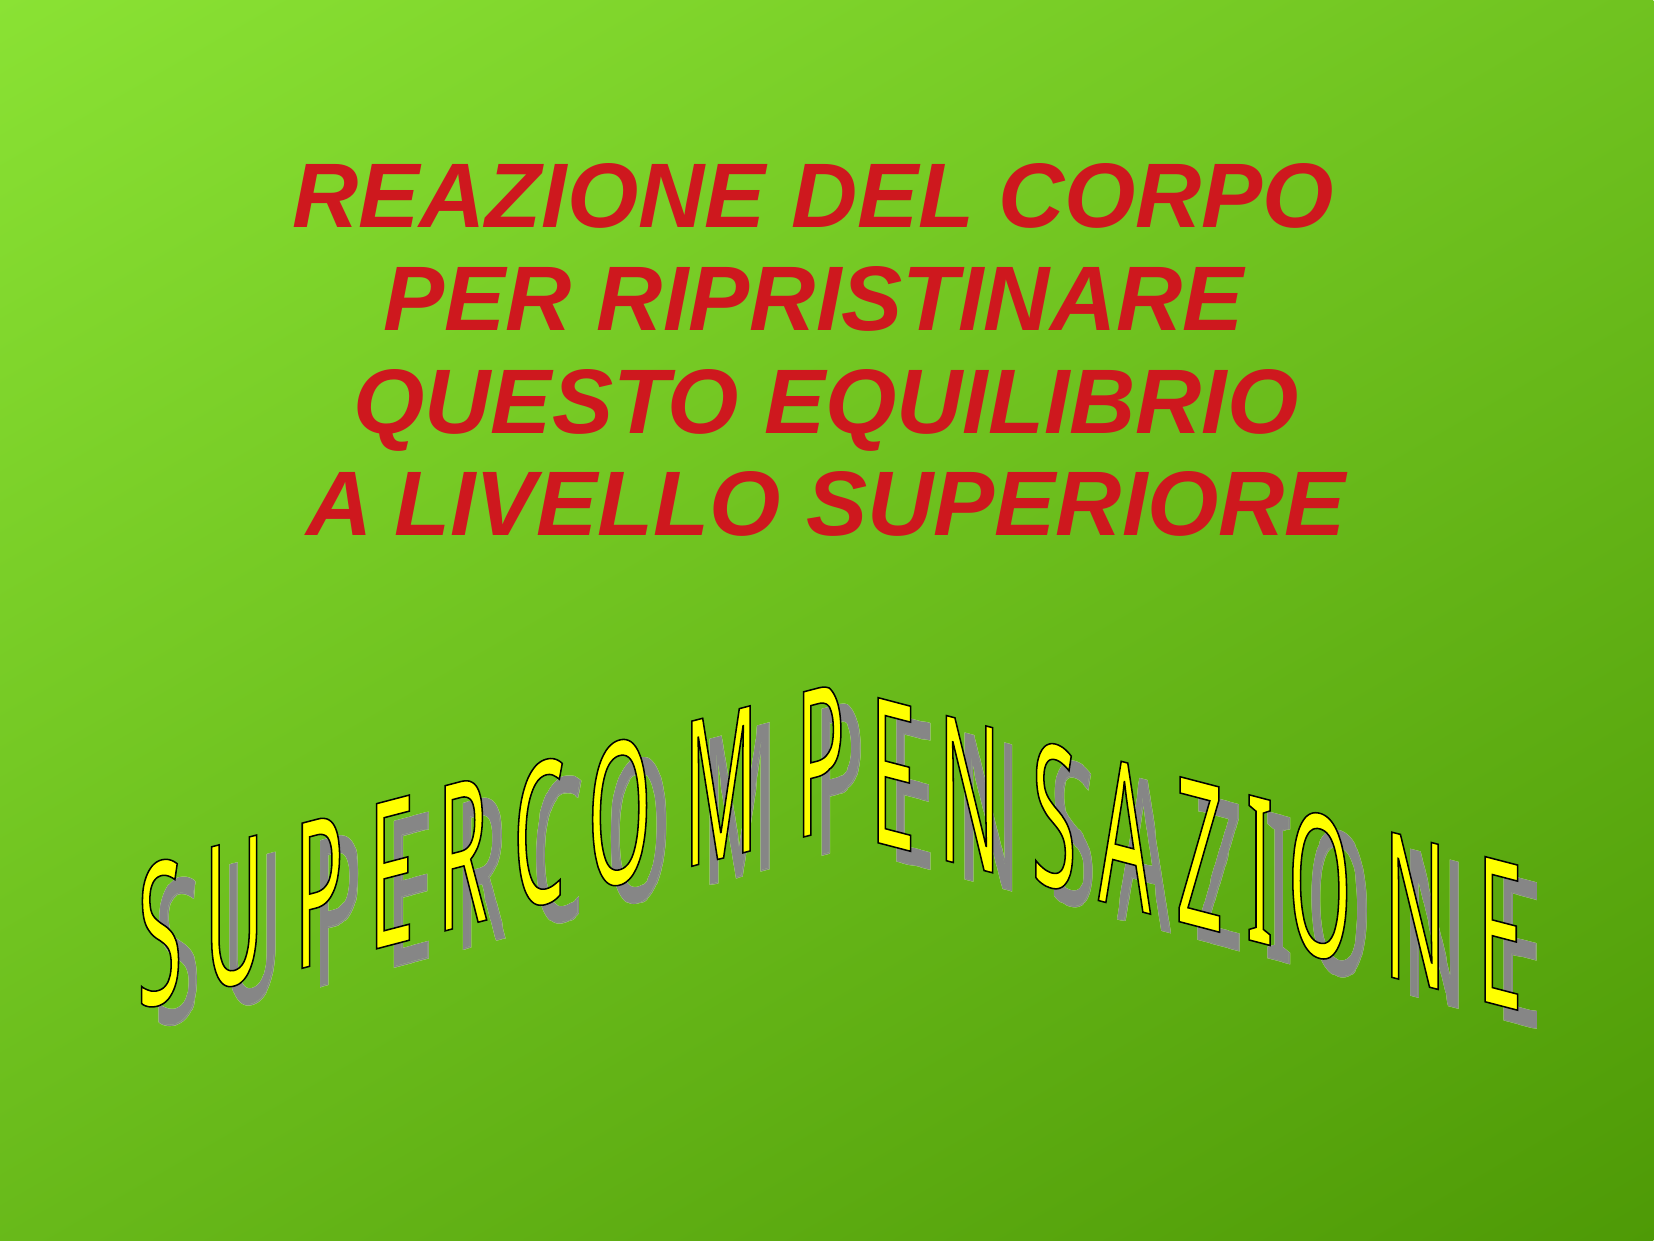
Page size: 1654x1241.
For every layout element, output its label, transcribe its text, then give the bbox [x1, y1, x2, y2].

text_box SUPERCOMPENSAZIONE [518, 758, 563, 906]
text_box SUPERCOMPENSAZIONE [445, 780, 487, 931]
text_box SUPERCOMPENSAZIONE [1035, 743, 1073, 889]
text_box SUPERCOMPENSAZIONE [691, 705, 751, 867]
text_box SUPERCOMPENSAZIONE [946, 715, 993, 873]
text_box SUPERCOMPENSAZIONE [1485, 856, 1518, 1011]
text_box SUPERCOMPENSAZIONE [211, 835, 257, 987]
text_box SUPERCOMPENSAZIONE [1249, 794, 1271, 946]
text_box SUPERCOMPENSAZIONE [878, 697, 911, 852]
text_box SUPERCOMPENSAZIONE [1391, 832, 1439, 990]
text_box SUPERCOMPENSAZIONE [803, 687, 841, 837]
text_box SUPERCOMPENSAZIONE [141, 859, 179, 1007]
text_box SUPERCOMPENSAZIONE [592, 739, 647, 886]
title REAZIONE DEL CORPO PER RIPRISTINARE QUESTO EQUILIBRIO A LIVELLO SUPERIORE [82, 144, 1571, 556]
text_box SUPERCOMPENSAZIONE [302, 818, 340, 969]
text_box SUPERCOMPENSAZIONE [1179, 776, 1220, 933]
text_box SUPERCOMPENSAZIONE [1292, 812, 1347, 959]
text_box SUPERCOMPENSAZIONE [1098, 761, 1151, 915]
text_box SUPERCOMPENSAZIONE [376, 795, 410, 949]
